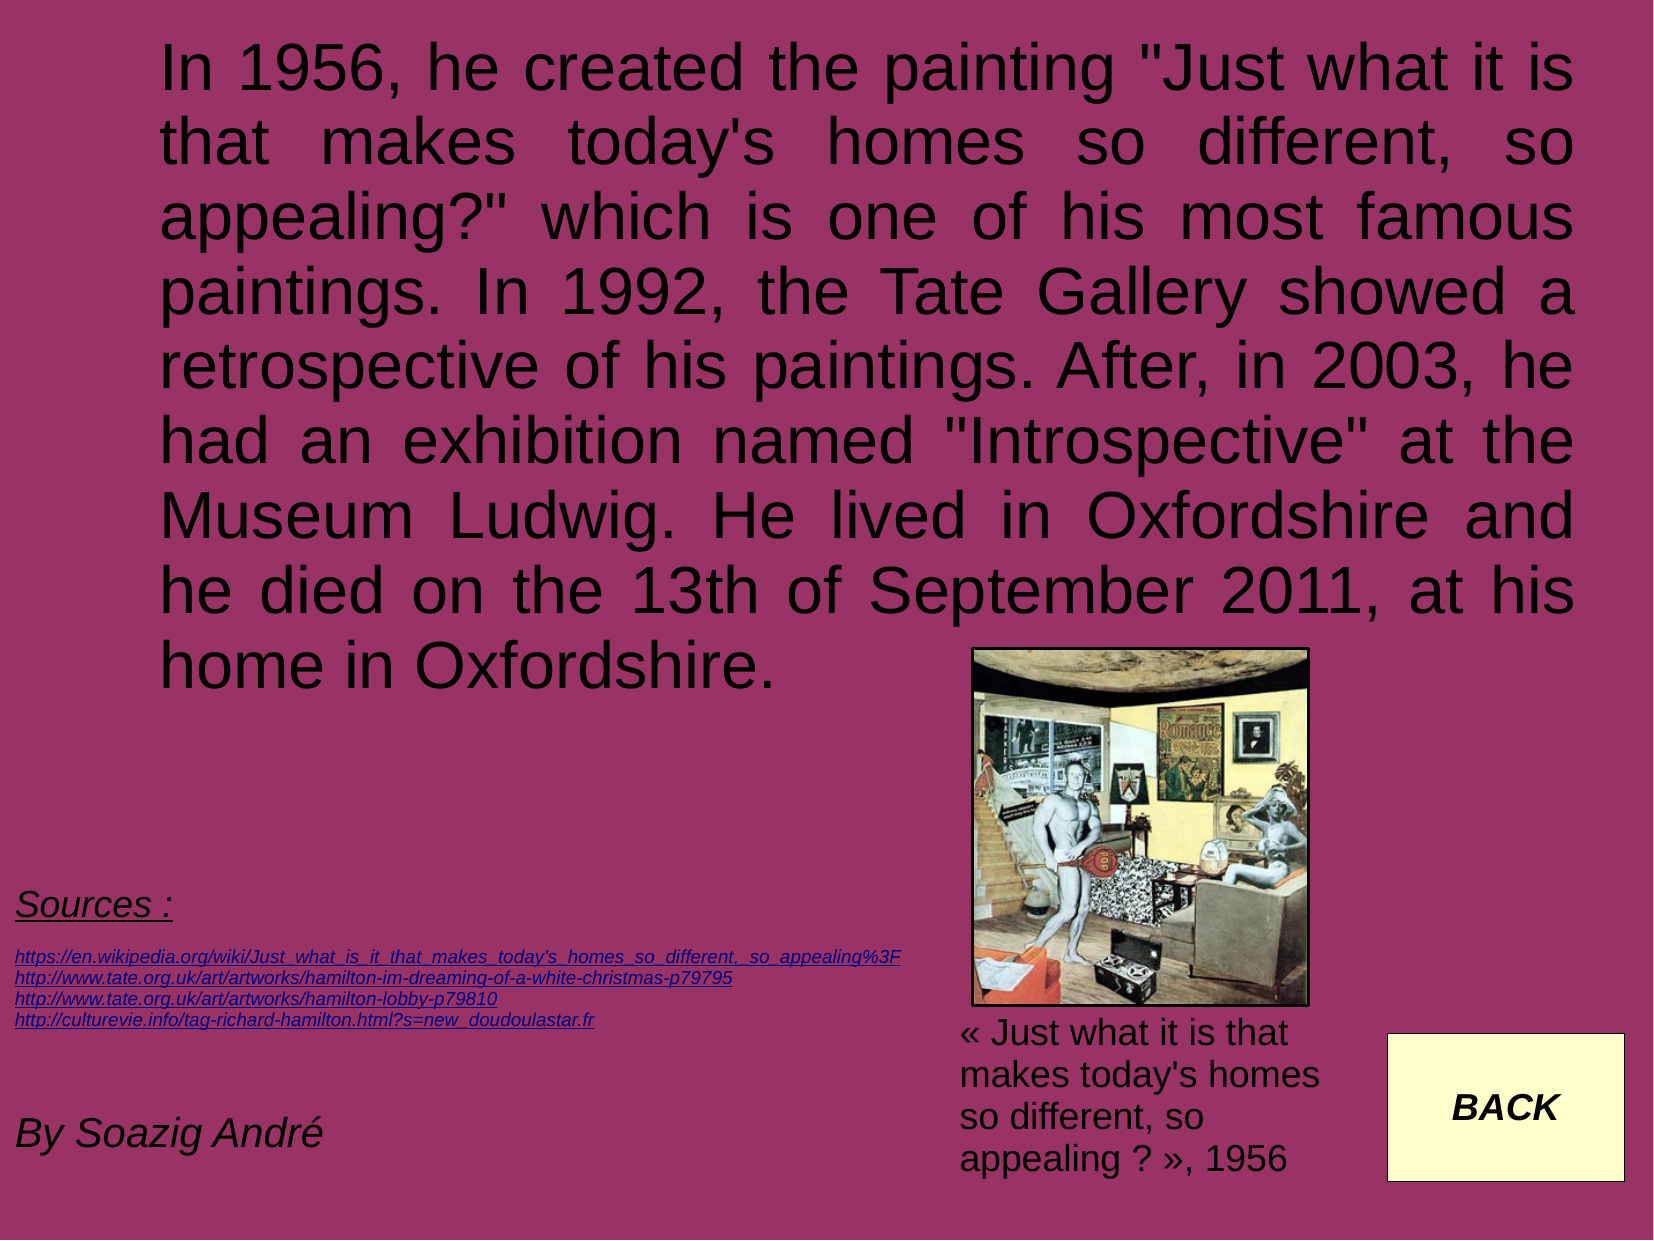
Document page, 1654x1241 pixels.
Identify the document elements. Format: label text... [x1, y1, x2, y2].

text_box BACK [1387, 1033, 1625, 1182]
list In 1956, he created the painting "Just what it is that makes today's homes so different, so appealing?" which is one of his most famous paintings. In 1992, the Tate Gallery showed a retrospective of his paintings. After, in 2003, he had an exhibition named "Introspective" at the Museum Ludwig. He lived in Oxfordshire and he died on the 13th of September 2011, at his home in Oxfordshire. [88, 29, 1577, 749]
text_box By Soazig André [0, 1102, 384, 1211]
picture [974, 649, 1307, 1003]
text_box « Just what it is that makes today's homes so different, so appealing ? », 1956 [944, 1003, 1359, 1241]
text_box Sources : https://en.wikipedia.org/wiki/Just_what_is_it_that_makes_today's_homes_so_different,_so_appealing%3Fhttp://www.tate.org.uk/art/artworks/hamilton-im-dreaming-of-a-white-christmas-p79795 http://www.tate.org.uk/art/artworks/hamilton-lobby-p79810 http://culturevie.info/tag-richard-hamilton.html?s=new_doudoulastar.fr [0, 876, 1211, 1144]
